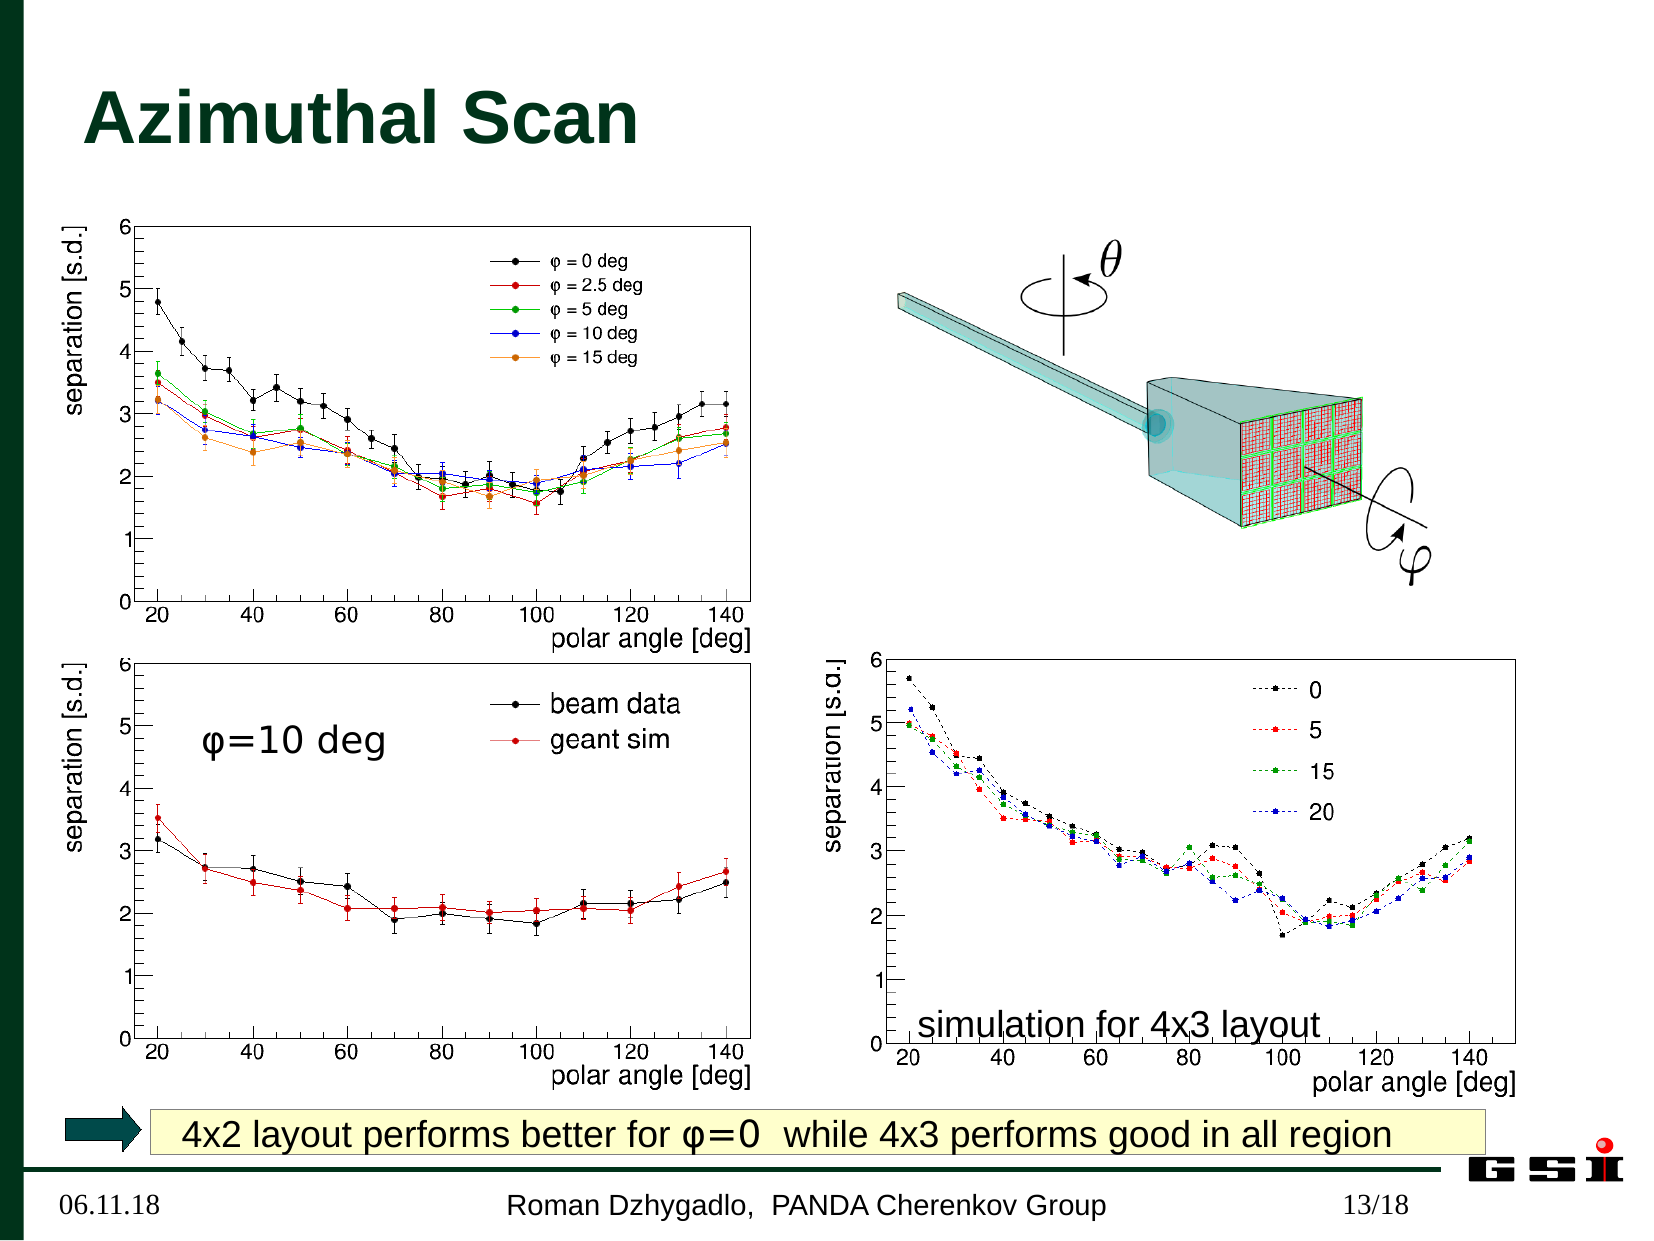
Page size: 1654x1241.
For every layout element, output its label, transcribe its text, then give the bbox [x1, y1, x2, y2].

text_box [1411, 1109, 1486, 1155]
text_box [65, 1106, 142, 1152]
picture [57, 177, 1594, 1102]
picture [885, 221, 1487, 596]
picture [1464, 1132, 1626, 1193]
text_box [150, 1109, 166, 1155]
text_box φ=10 deg [186, 711, 402, 771]
text_box 4x2 layout performs better for φ=0 while 4x3 performs good in all region [166, 1105, 1411, 1165]
title Azimuthal Scan [82, 13, 1531, 222]
text_box simulation for 4x3 layout [902, 996, 1336, 1054]
